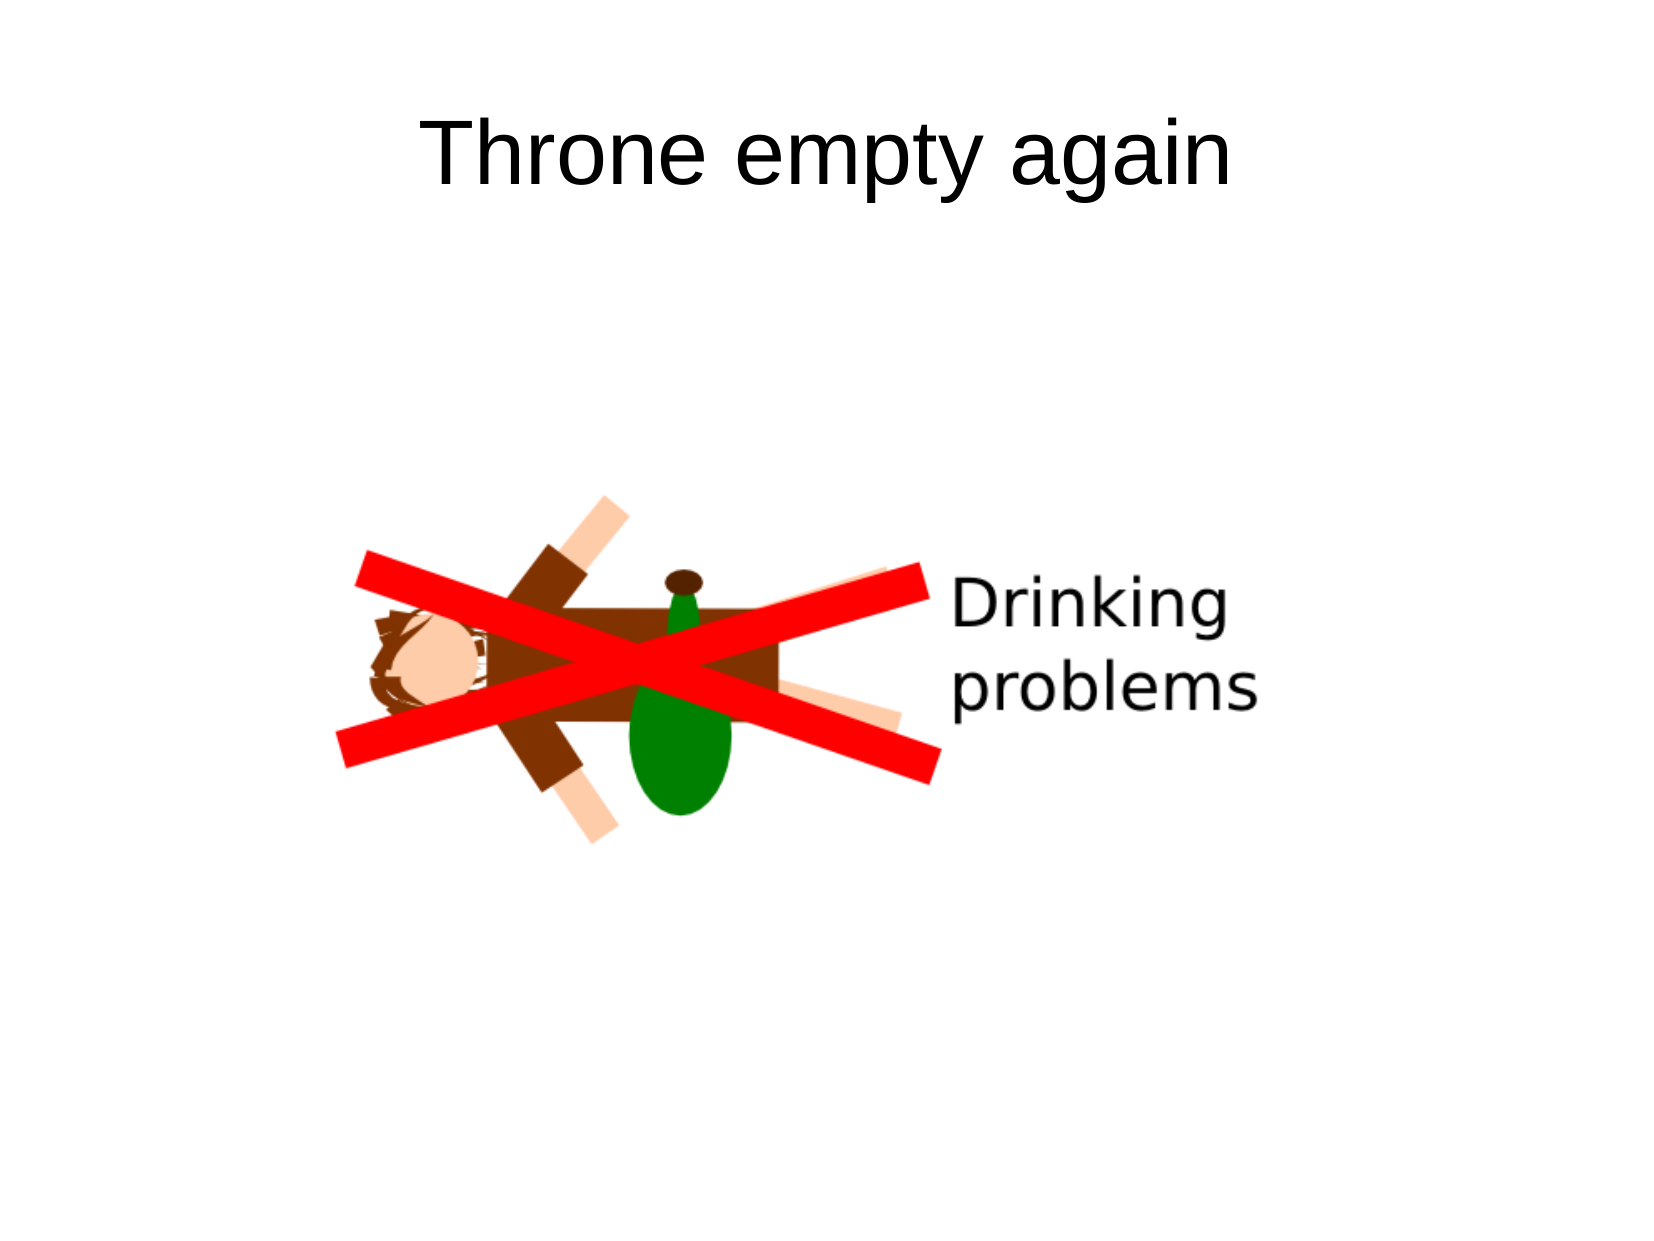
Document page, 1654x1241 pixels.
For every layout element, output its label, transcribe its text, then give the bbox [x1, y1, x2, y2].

picture [248, 436, 1359, 926]
title Throne empty again [82, 49, 1571, 257]
